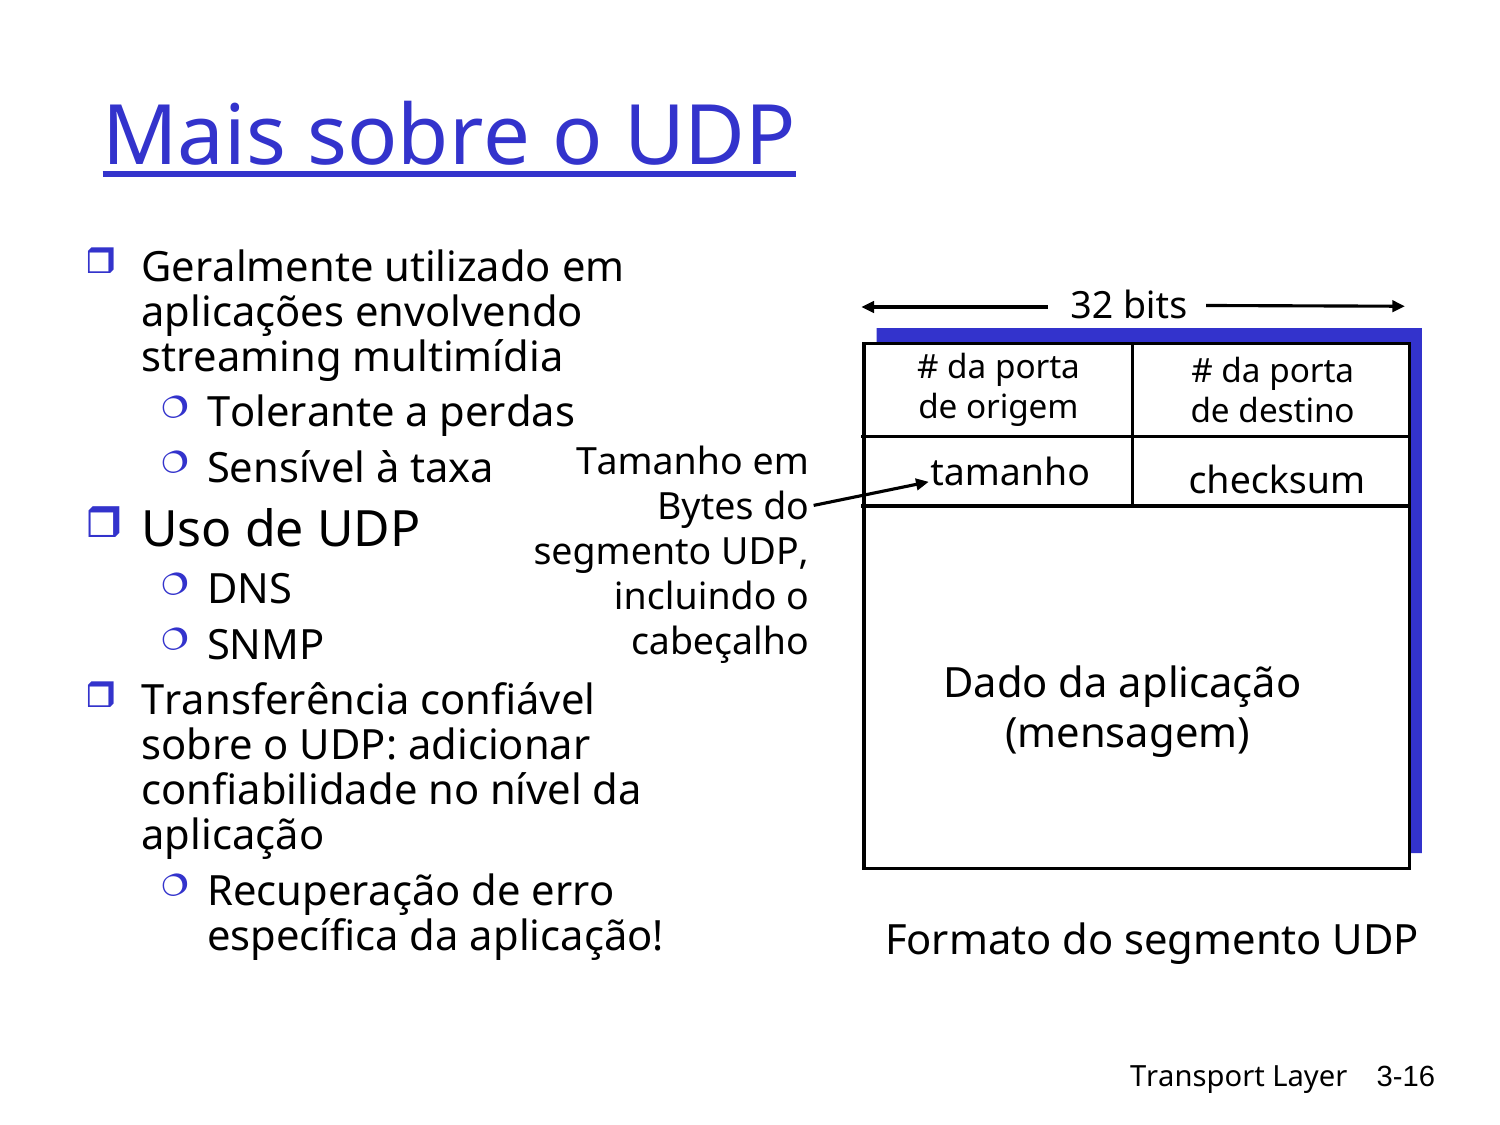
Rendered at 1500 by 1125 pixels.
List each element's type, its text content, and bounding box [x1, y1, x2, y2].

text_box Dado da aplicação (mensagem) [928, 648, 1328, 764]
text_box Formato do segmento UDP [870, 905, 1435, 971]
text_box tamanho [912, 440, 1109, 502]
text_box # da porta de destino [1173, 341, 1373, 437]
list Geralmente utilizado em aplicações envolvendo streaming multimídia Tolerante a perdas Sensível à taxa Uso de UDP DNS SNMP Transferência confiável sobre o UDP: adicionar confiabilidade no nível da aplicação Recuperação de erro específica da aplicação! [70, 237, 696, 1000]
title Mais sobre o UDP [87, 37, 1457, 225]
text_box checksum [1173, 448, 1381, 510]
text_box 32 bits [1055, 273, 1203, 334]
text_box # da porta de origem [899, 337, 1099, 433]
text_box [864, 438, 1131, 504]
text_box Tamanho em Bytes do segmento UDP, incluindo o cabeçalho [518, 429, 824, 670]
text_box 3-<número> [1339, 1050, 1451, 1125]
text_box Transport Layer [887, 1050, 1339, 1125]
text_box [864, 328, 1422, 869]
